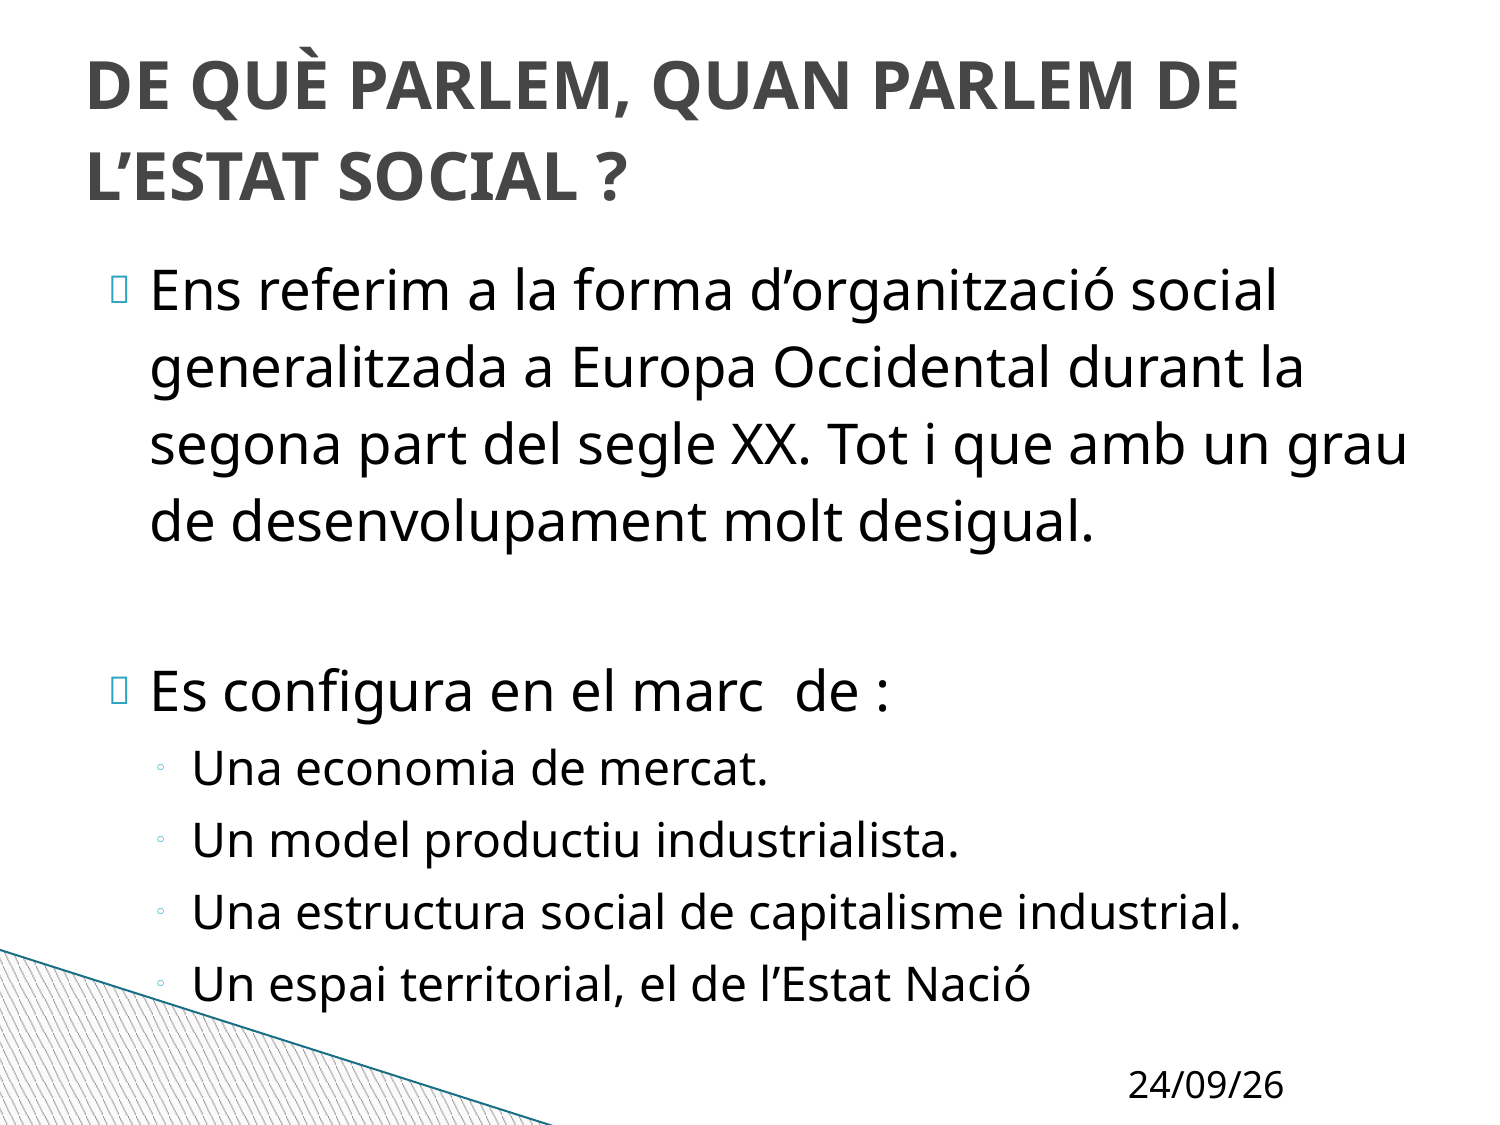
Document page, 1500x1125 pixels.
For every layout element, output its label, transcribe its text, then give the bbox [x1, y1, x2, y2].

list Ens referim a la forma d’organització social generalitzada a Europa Occidental durant la segona part del segle XX. Tot i que amb un grau de desenvolupament molt desigual. Es configura en el marc de : Una economia de mercat. Un model productiu industrialista. Una estructura social de capitalisme industrial. Un espai territorial, el de l’Estat Nació [75, 243, 1425, 986]
picture [0, 952, 543, 1125]
title DE QUÈ PARLEM, QUAN PARLEM DE L’ESTAT SOCIAL ? [70, 35, 1421, 223]
